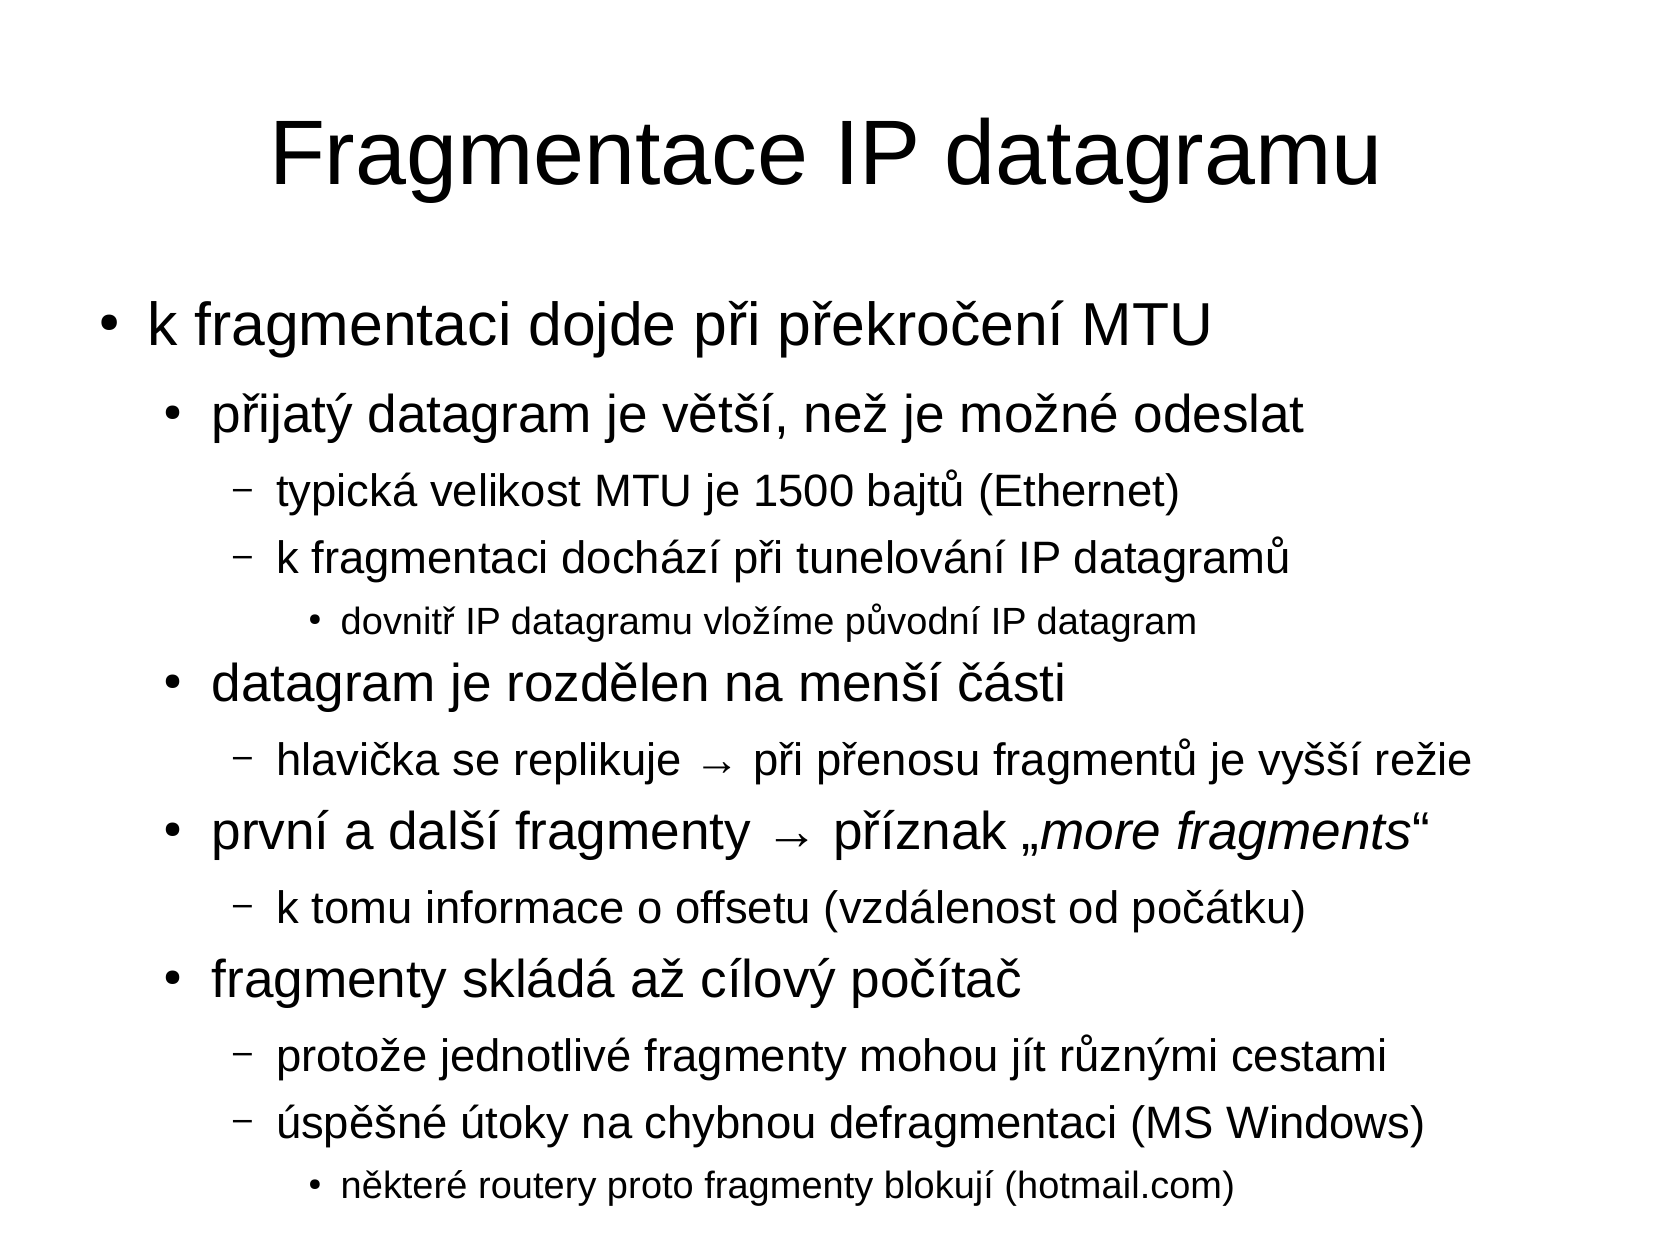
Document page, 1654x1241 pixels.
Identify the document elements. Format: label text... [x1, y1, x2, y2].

list k fragmentaci dojde při překročení MTU přijatý datagram je větší, než je možné odeslat typická velikost MTU je 1500 bajtů (Ethernet) k fragmentaci dochází při tunelování IP datagramů dovnitř IP datagramu vložíme původní IP datagram datagram je rozdělen na menší části hlavička se replikuje → při přenosu fragmentů je vyšší režie první a další fragmenty → příznak „more fragments“ k tomu informace o offsetu (vzdálenost od počátku) fragmenty skládá až cílový počítač protože jednotlivé fragmenty mohou jít různými cestami úspěšné útoky na chybnou defragmentaci (MS Windows) některé routery proto fragmenty blokují (hotmail.com) [82, 290, 1571, 1211]
title Fragmentace IP datagramu [82, 49, 1571, 257]
